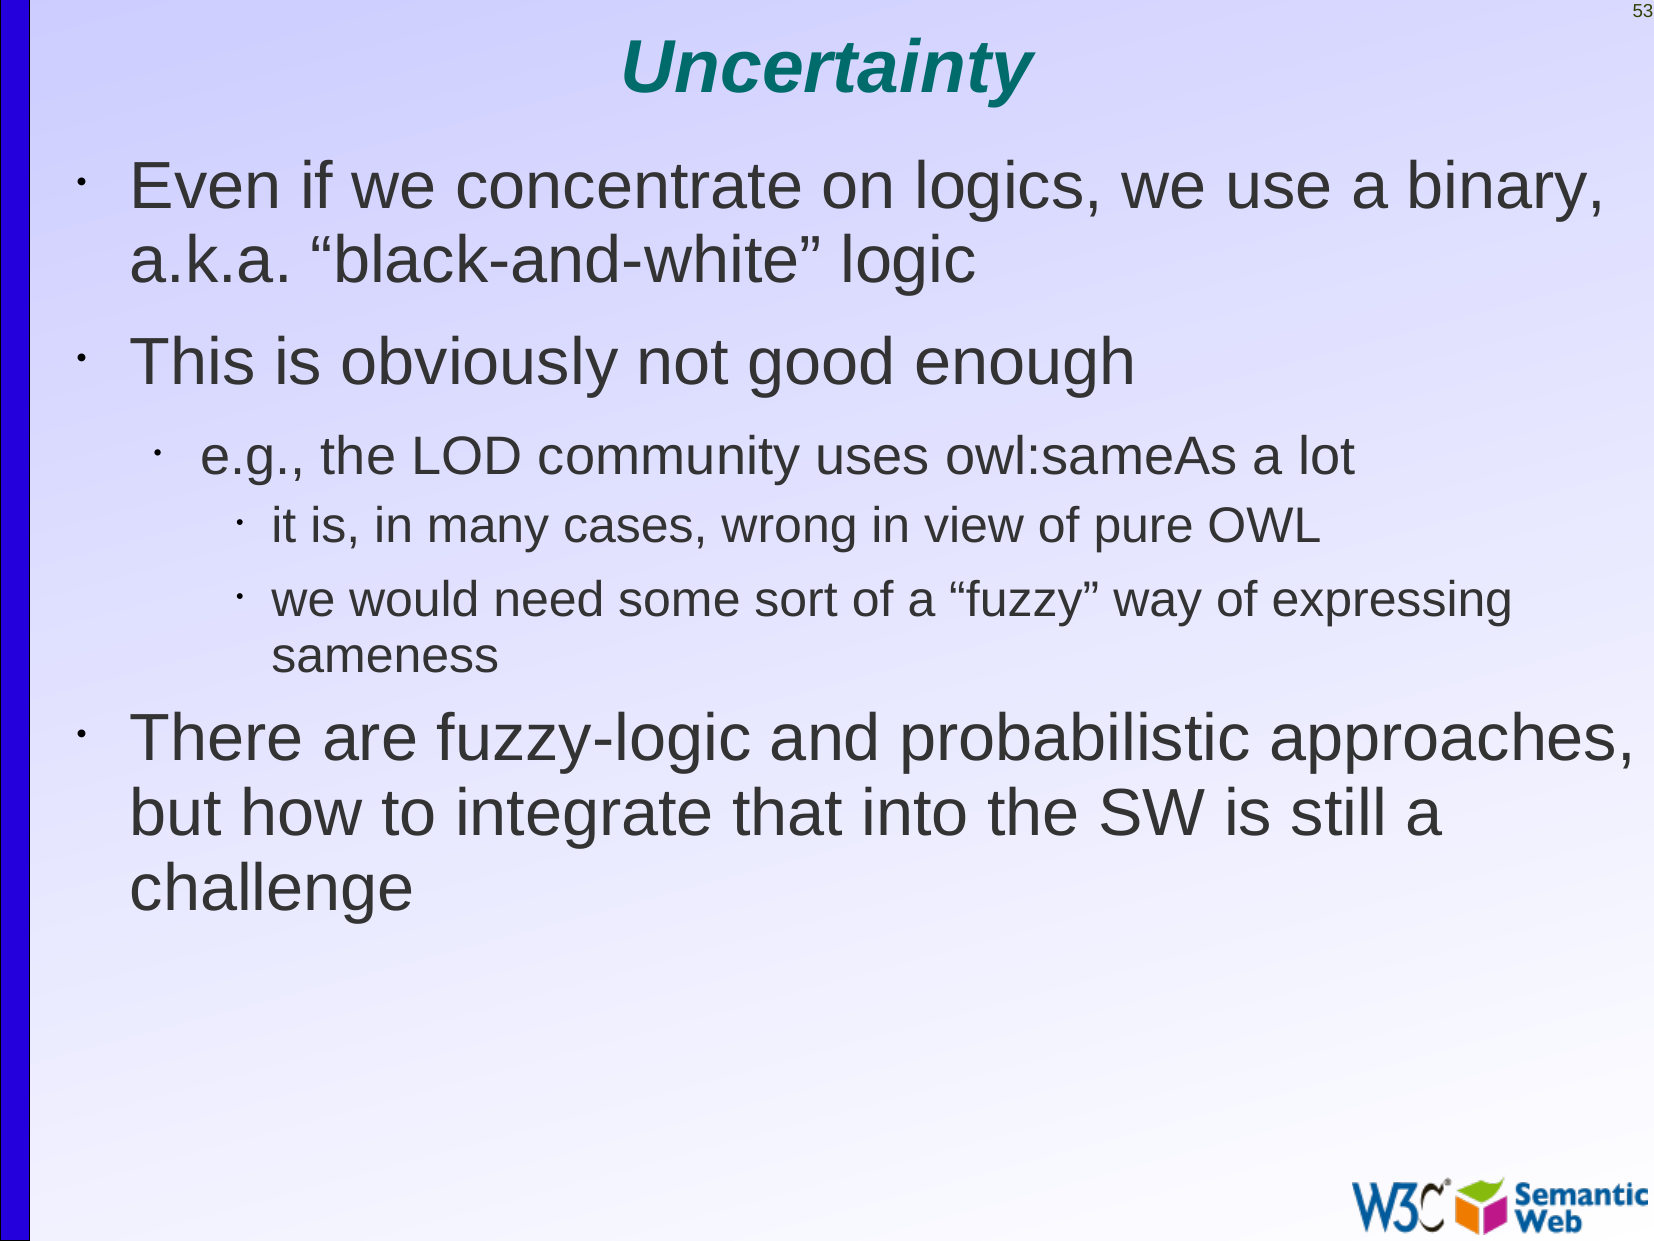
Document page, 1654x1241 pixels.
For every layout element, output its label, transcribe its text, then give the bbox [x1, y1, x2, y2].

list Even if we concentrate on logics, we use a binary, a.k.a. “black-and-white” logic This is obviously not good enough e.g., the LOD community uses owl:sameAs a lot it is, in many cases, wrong in view of pure OWL we would need some sort of a “fuzzy” way of expressing sameness There are fuzzy-logic and probabilistic approaches, but how to integrate that into the SW is still a challenge [59, 147, 1642, 1134]
picture [1352, 1175, 1648, 1235]
title Uncertainty [0, 5, 1654, 125]
